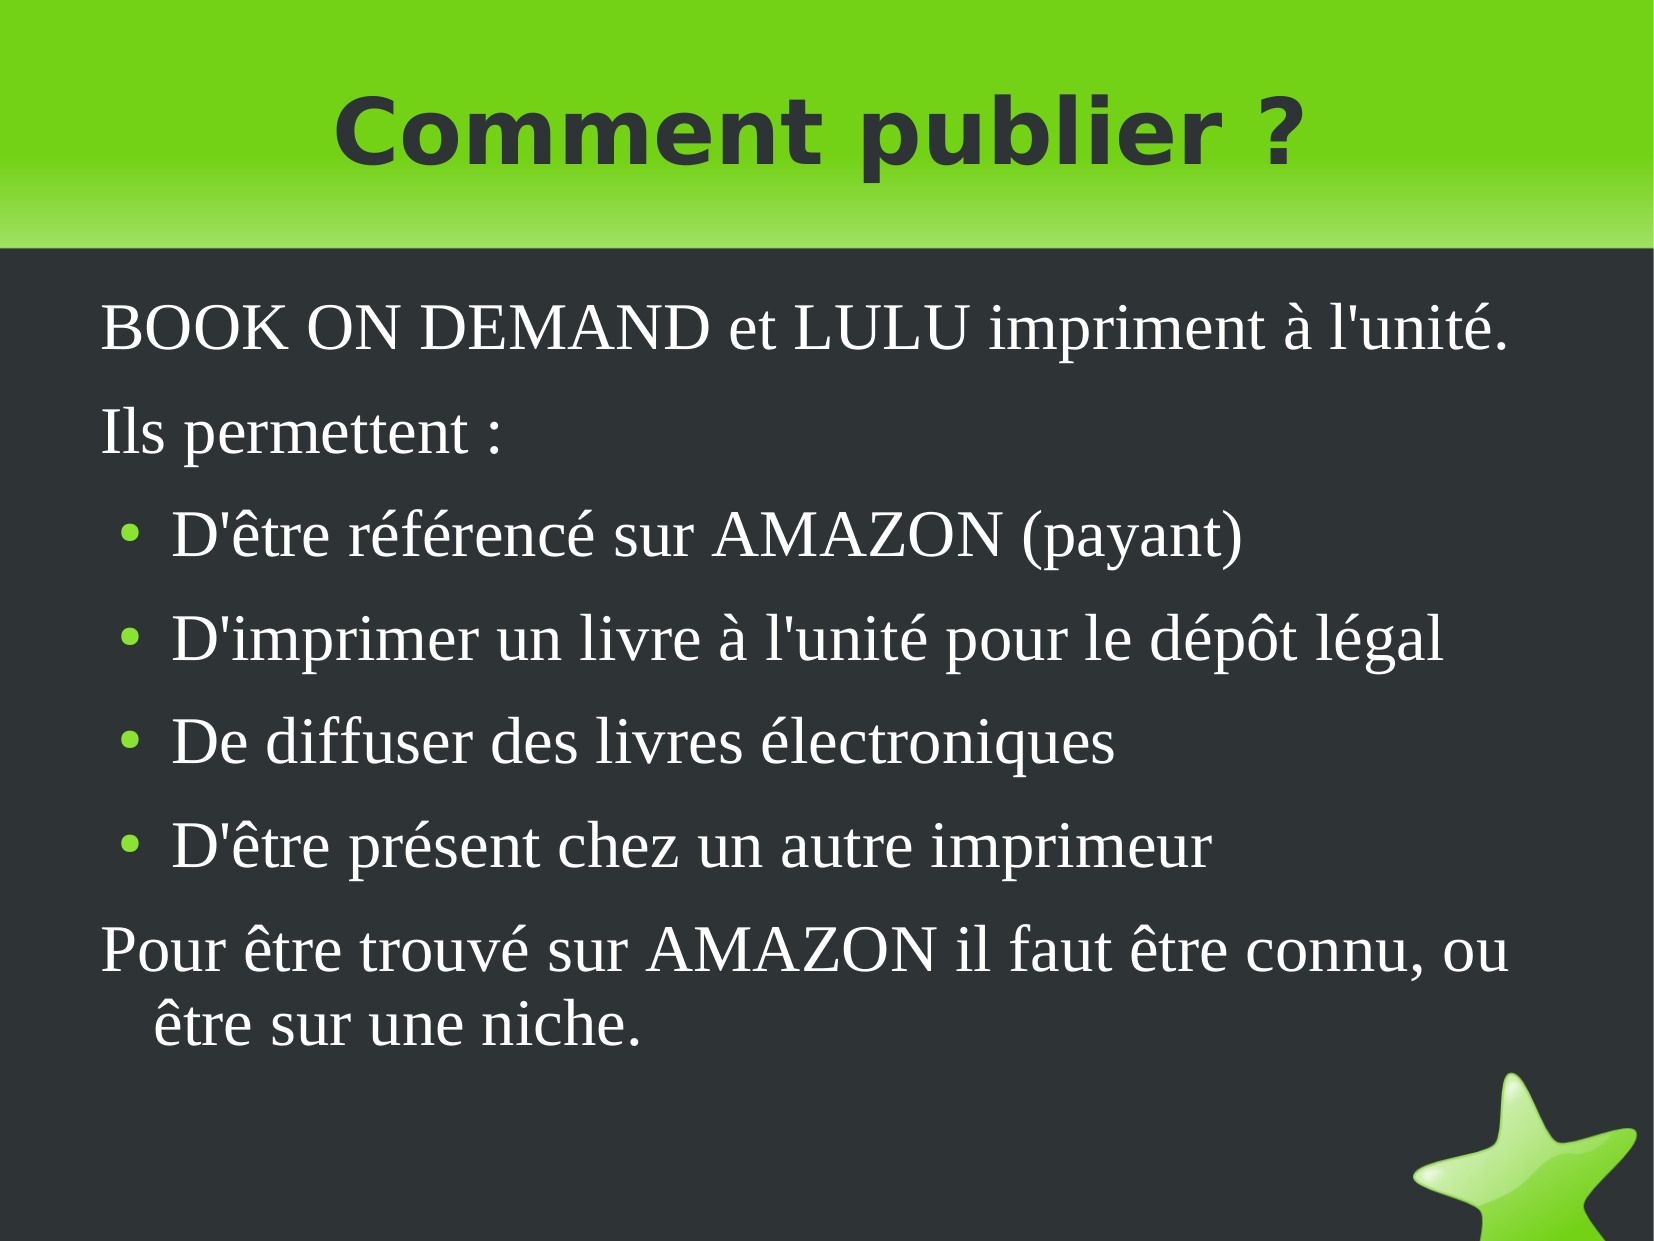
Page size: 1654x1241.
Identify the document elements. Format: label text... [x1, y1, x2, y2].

picture [0, 0, 1654, 1241]
title Comment publier ? [76, 36, 1565, 229]
list BOOK ON DEMAND et LULU impriment à l'unité. Ils permettent : D'être référencé sur AMAZON (payant) D'imprimer un livre à l'unité pour le dépôt légal De diffuser des livres électroniques D'être présent chez un autre imprimeur Pour être trouvé sur AMAZON il faut être connu, ou être sur une niche. [82, 290, 1571, 1114]
